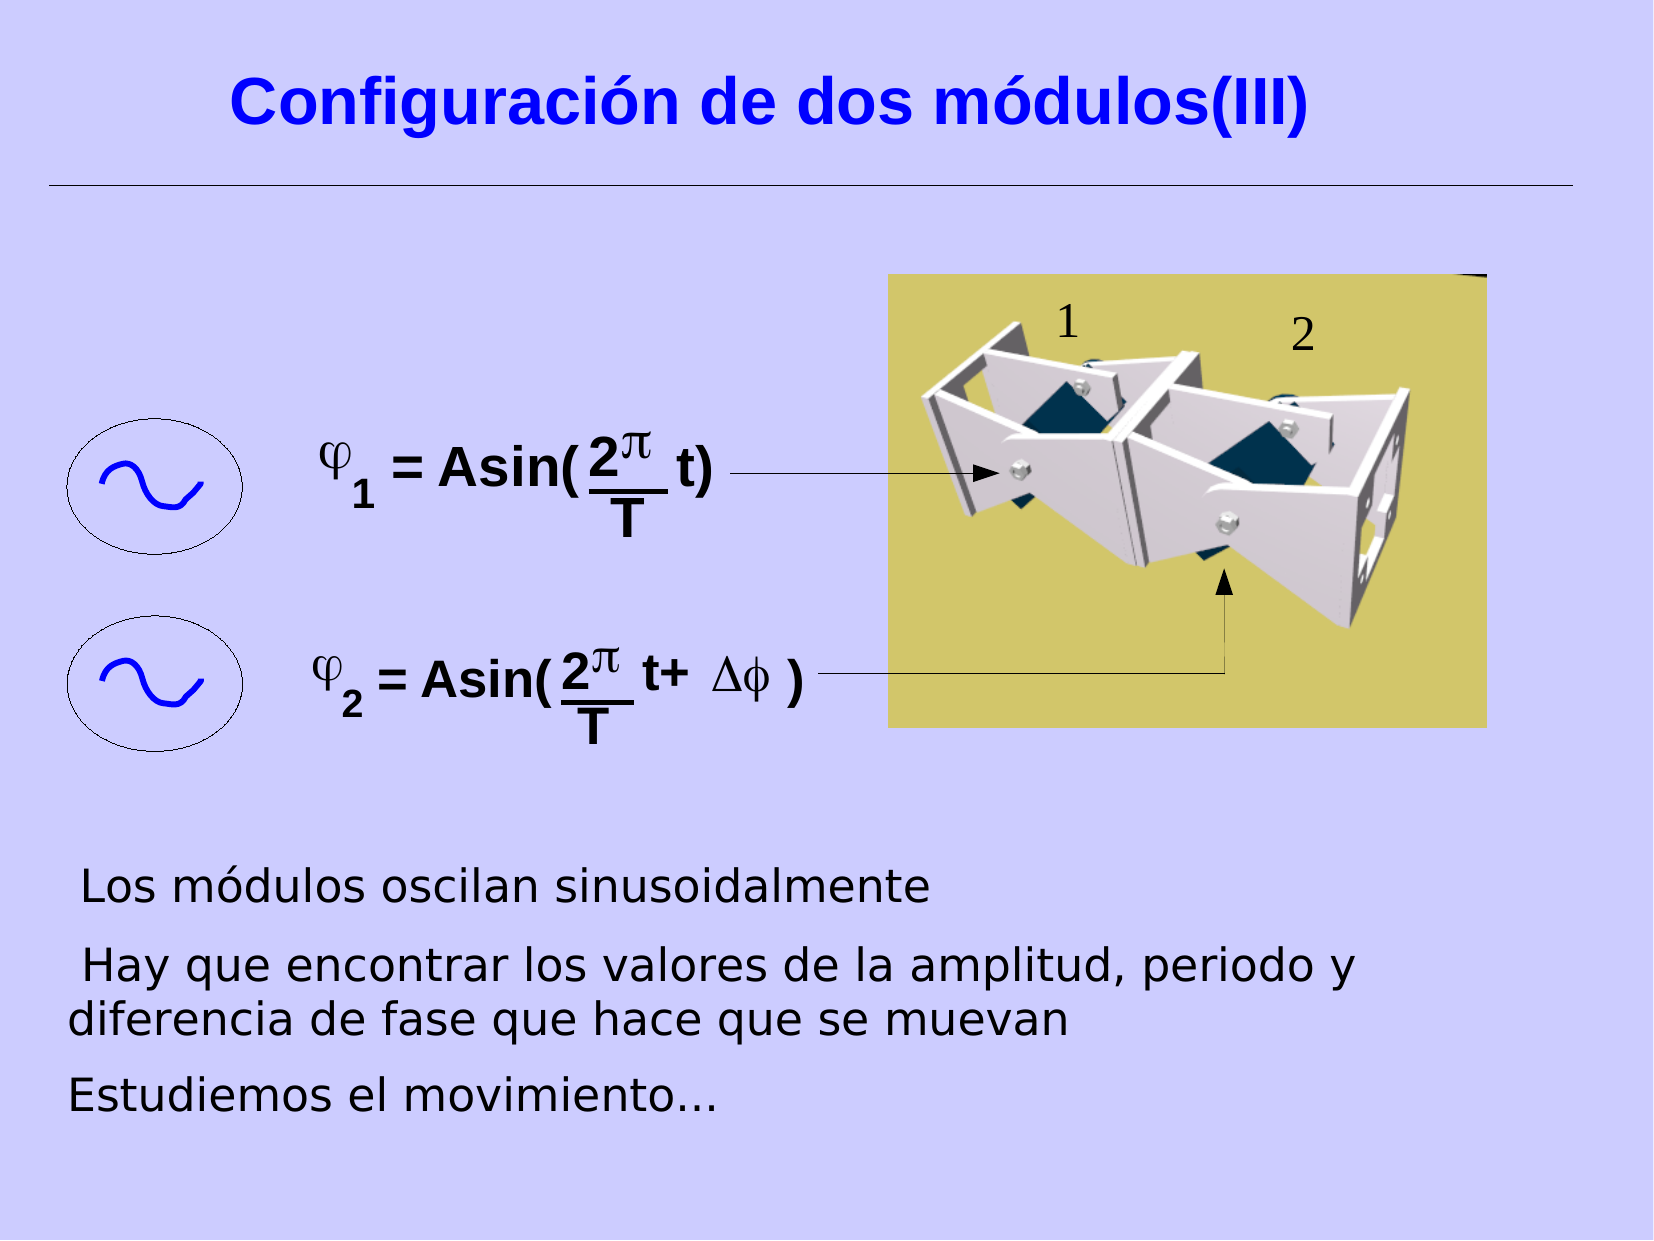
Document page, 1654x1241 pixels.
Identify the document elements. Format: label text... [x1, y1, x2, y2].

text_box p [621, 419, 654, 494]
text_box t+ [642, 642, 691, 723]
text_box t) [676, 435, 715, 522]
text_box Asin( [420, 649, 553, 729]
text_box ) [787, 649, 805, 729]
title Configuración de dos módulos(III) [132, 0, 1408, 185]
text_box j [318, 429, 353, 504]
text_box 2 [561, 641, 591, 722]
text_box Asin( [437, 435, 581, 522]
text_box 1 [351, 470, 376, 535]
picture [888, 274, 1487, 728]
text_box Los módulos oscilan sinusoidalmente Hay que encontrar los valores de la amplitud, periodo y diferencia de fase que hace que se muevan Estudiemos el movimiento... [67, 857, 1478, 1126]
text_box T [610, 486, 646, 573]
text_box 1 [1055, 293, 1087, 354]
title Configuración de dos módulos(III) [132, 186, 1408, 191]
text_box j [311, 643, 344, 713]
text_box = [391, 435, 425, 522]
text_box p [591, 635, 621, 706]
text_box Df [710, 655, 771, 725]
text_box 2 [588, 425, 621, 512]
text_box = [377, 649, 409, 729]
text_box 2 [1290, 306, 1323, 367]
text_box 2 [341, 681, 364, 742]
text_box T [577, 696, 611, 777]
